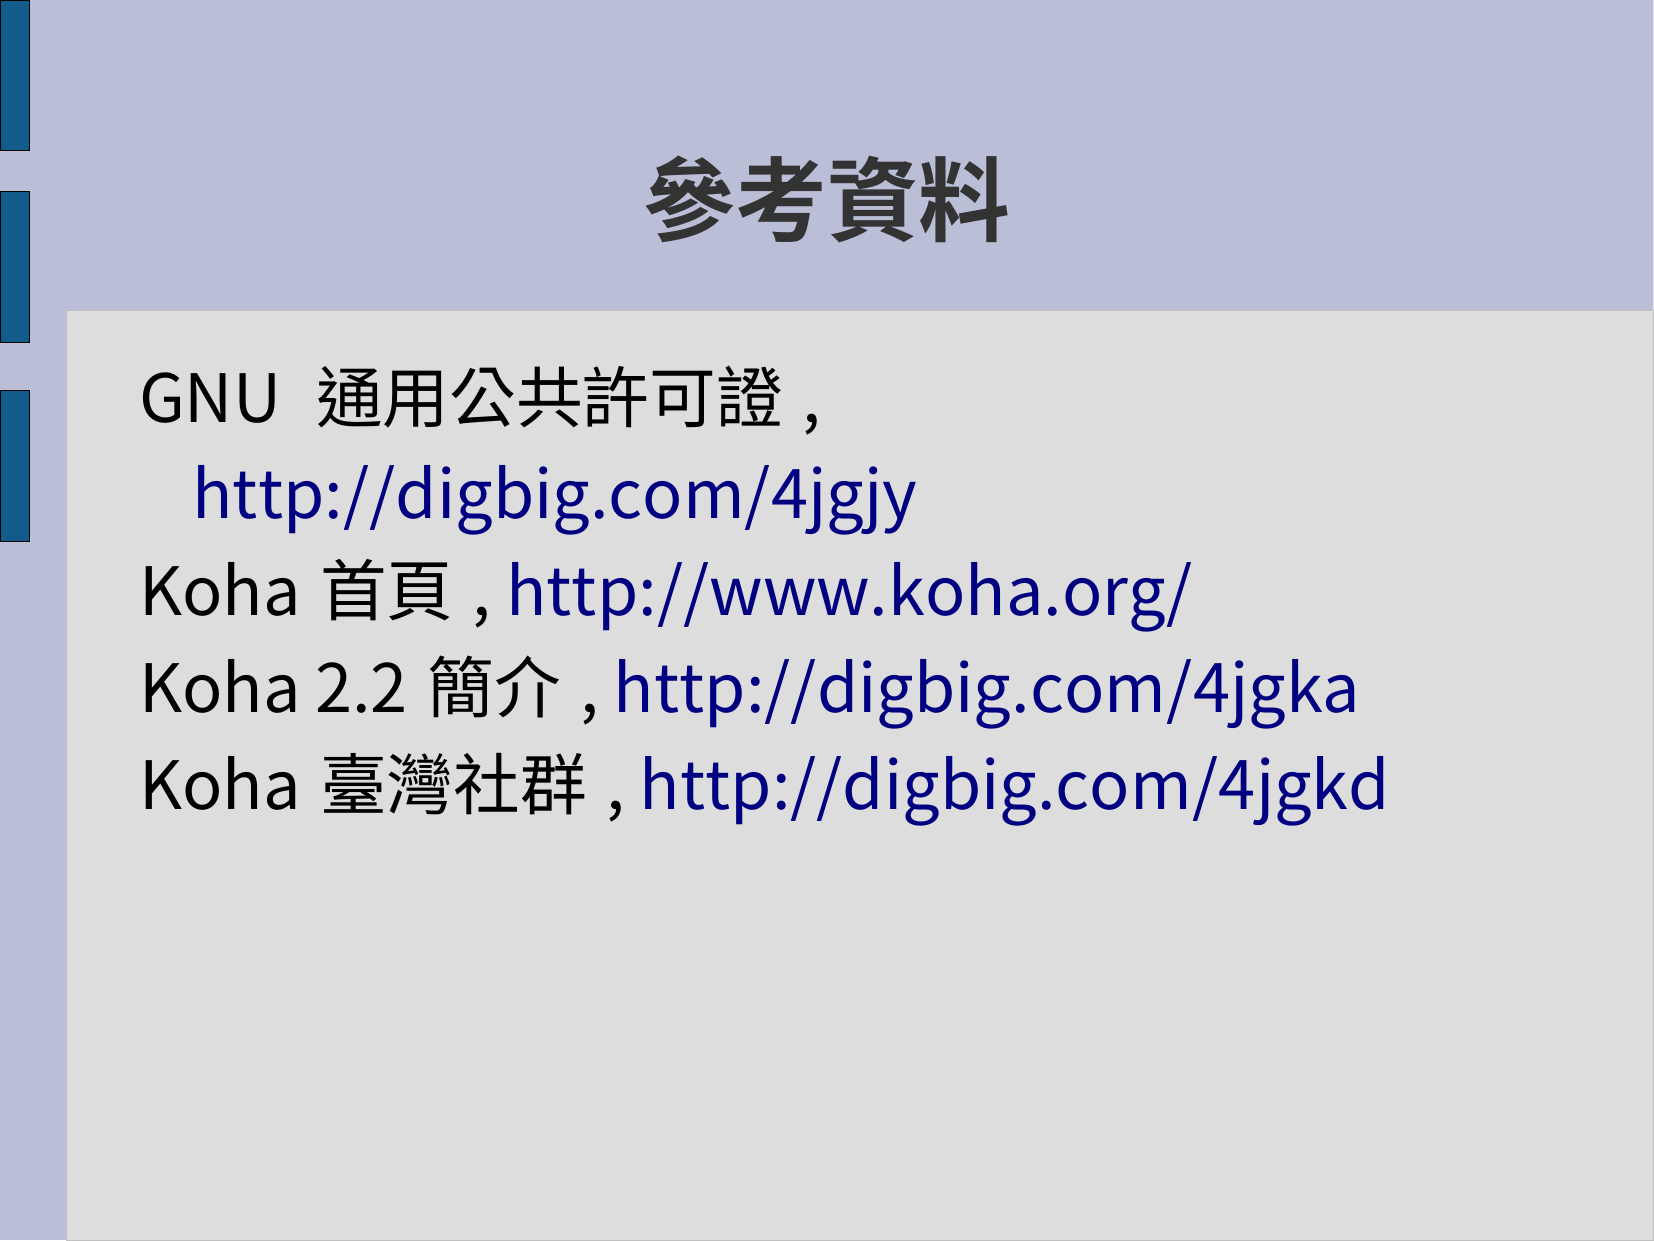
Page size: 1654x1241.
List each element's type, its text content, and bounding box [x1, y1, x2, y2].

title 參考資料 [121, 91, 1534, 299]
list GNU 通用公共許可證,http://digbig.com/4jgjy Koha首頁, http://www.koha.org/ Koha 2.2簡介, http://digbig.com/4jgka Koha臺灣社群, http://digbig.com/4jgkd [121, 344, 1534, 1127]
